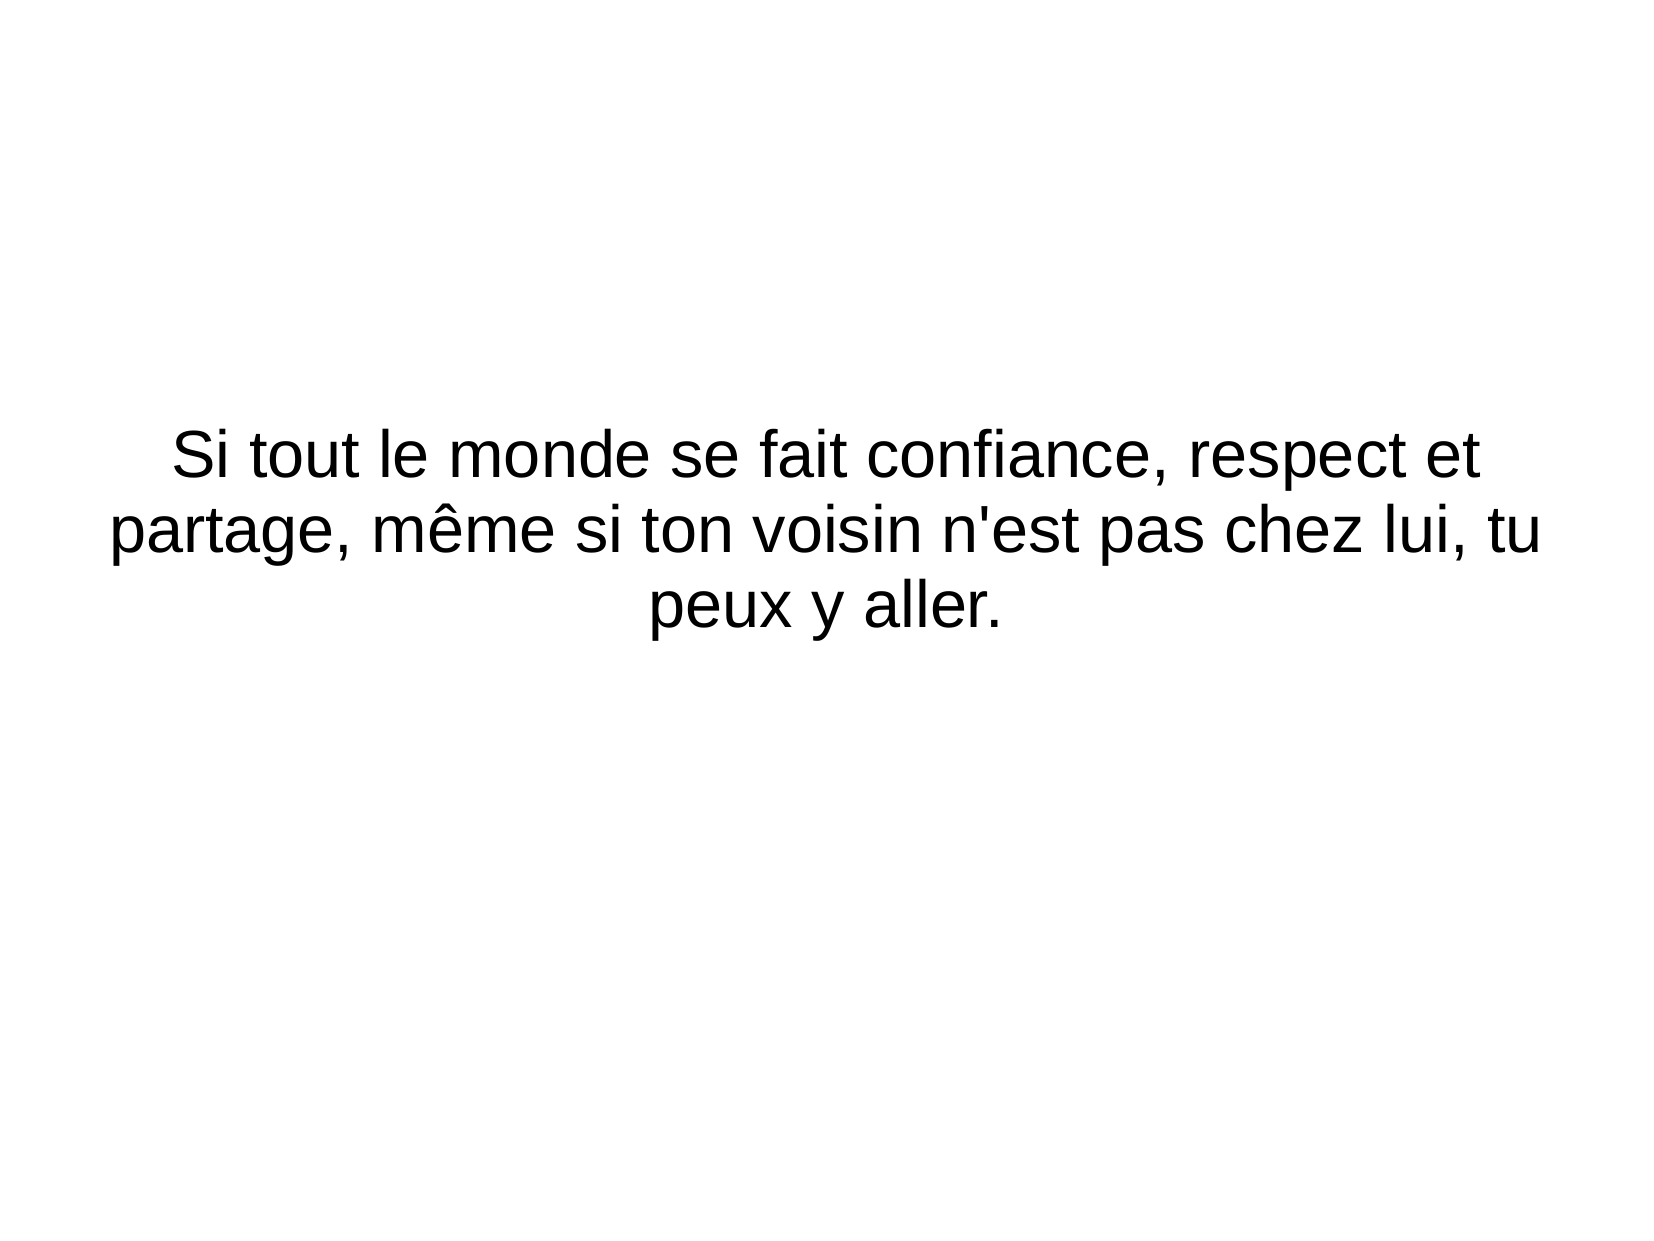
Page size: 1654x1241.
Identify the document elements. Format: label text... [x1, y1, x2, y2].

subtitle Si tout le monde se fait confiance, respect et partage, même si ton voisin n'est pas chez lui, tu peux y aller. [82, 49, 1571, 1010]
